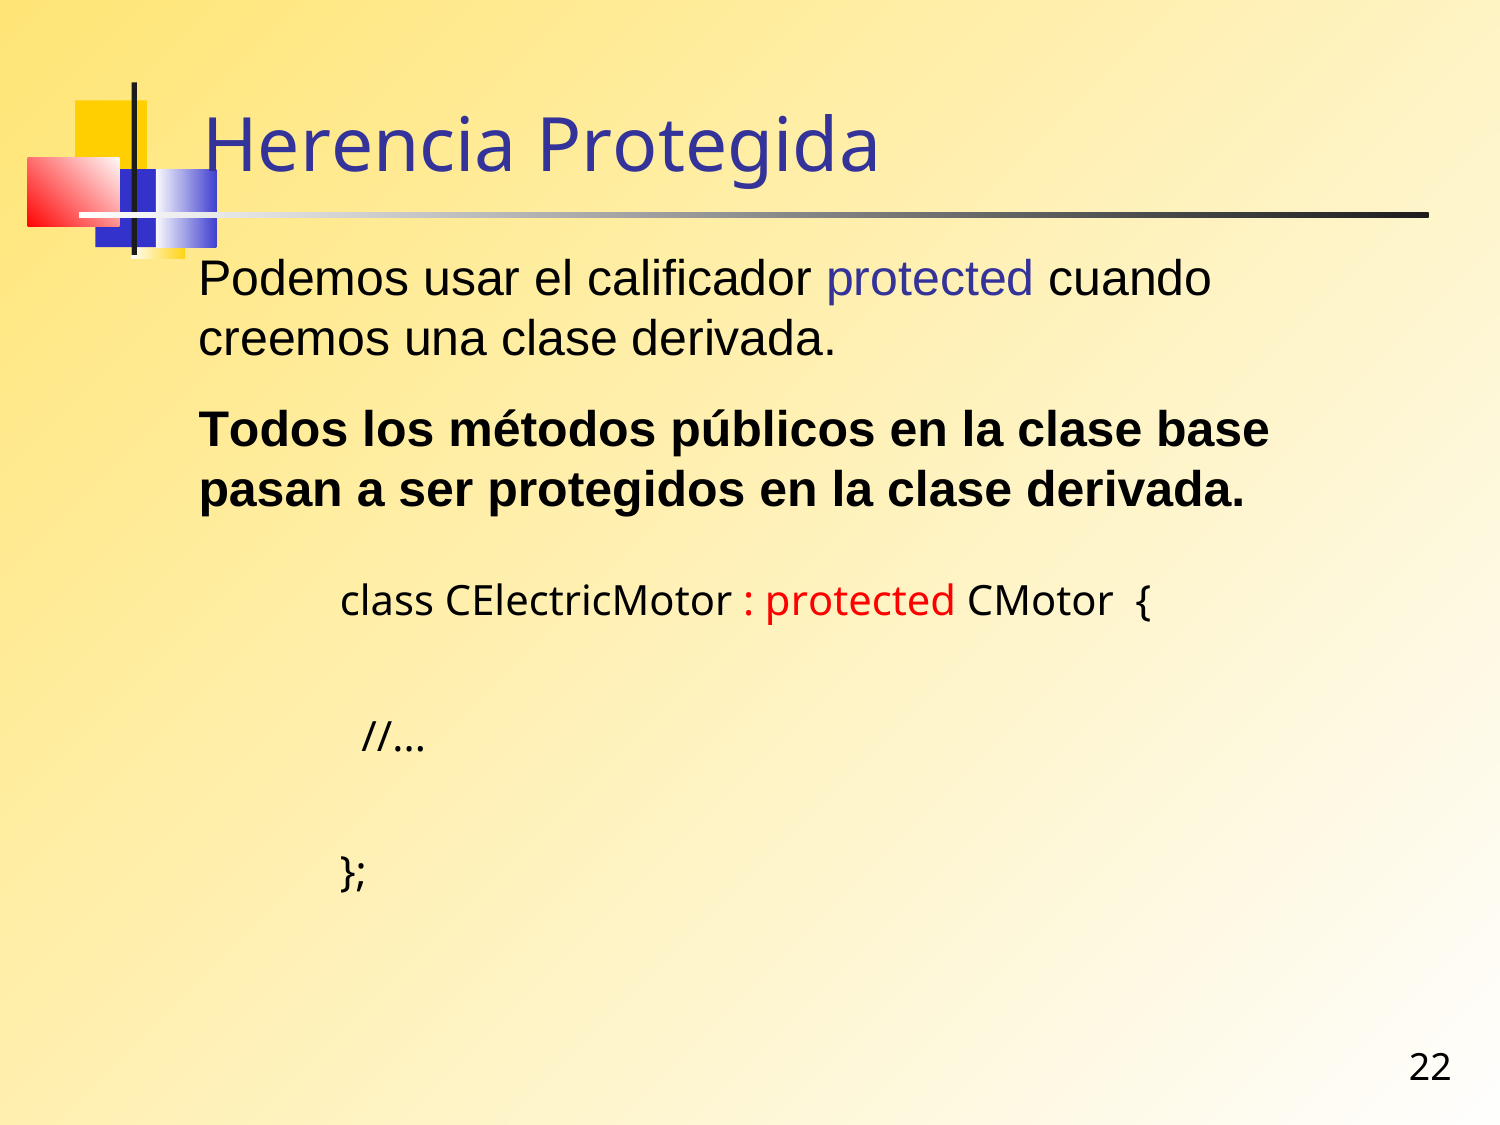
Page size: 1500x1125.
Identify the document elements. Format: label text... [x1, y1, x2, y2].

list class CElectricMotor : protected CMotor { //... }; [324, 562, 1463, 1051]
title Herencia Protegida [187, 37, 1466, 201]
text_box Podemos usar el calificador protected cuando creemos una clase derivada. Todos los métodos públicos en la clase base pasan a ser protegidos en la clase derivada. [174, 237, 1413, 525]
